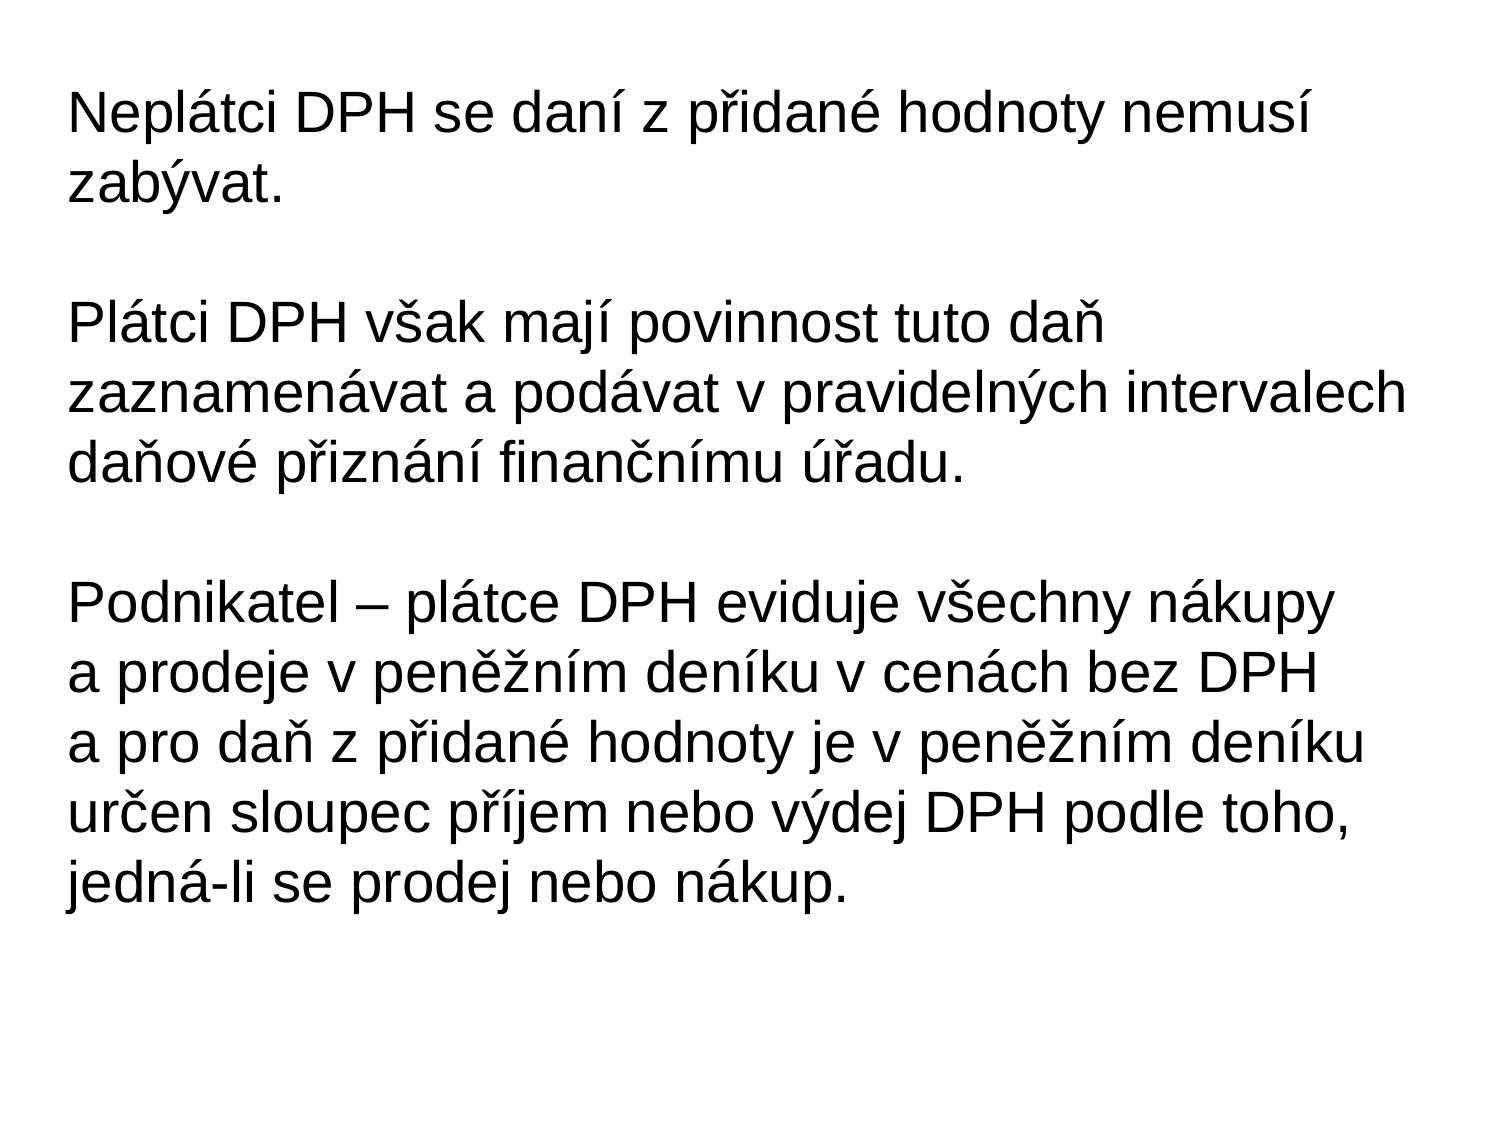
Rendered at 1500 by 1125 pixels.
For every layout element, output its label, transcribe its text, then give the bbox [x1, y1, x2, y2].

text_box Neplátci DPH se daní z přidané hodnoty nemusí zabývat. Plátci DPH však mají povinnost tuto daň zaznamenávat a podávat v pravidelných intervalech daňové přiznání finančnímu úřadu. Podnikatel – plátce DPH eviduje všechny nákupy a prodeje v peněžním deníku v cenách bez DPH a pro daň z přidané hodnoty je v peněžním deníku určen sloupec příjem nebo výdej DPH podle toho, jedná-li se prodej nebo nákup. [53, 66, 1459, 922]
